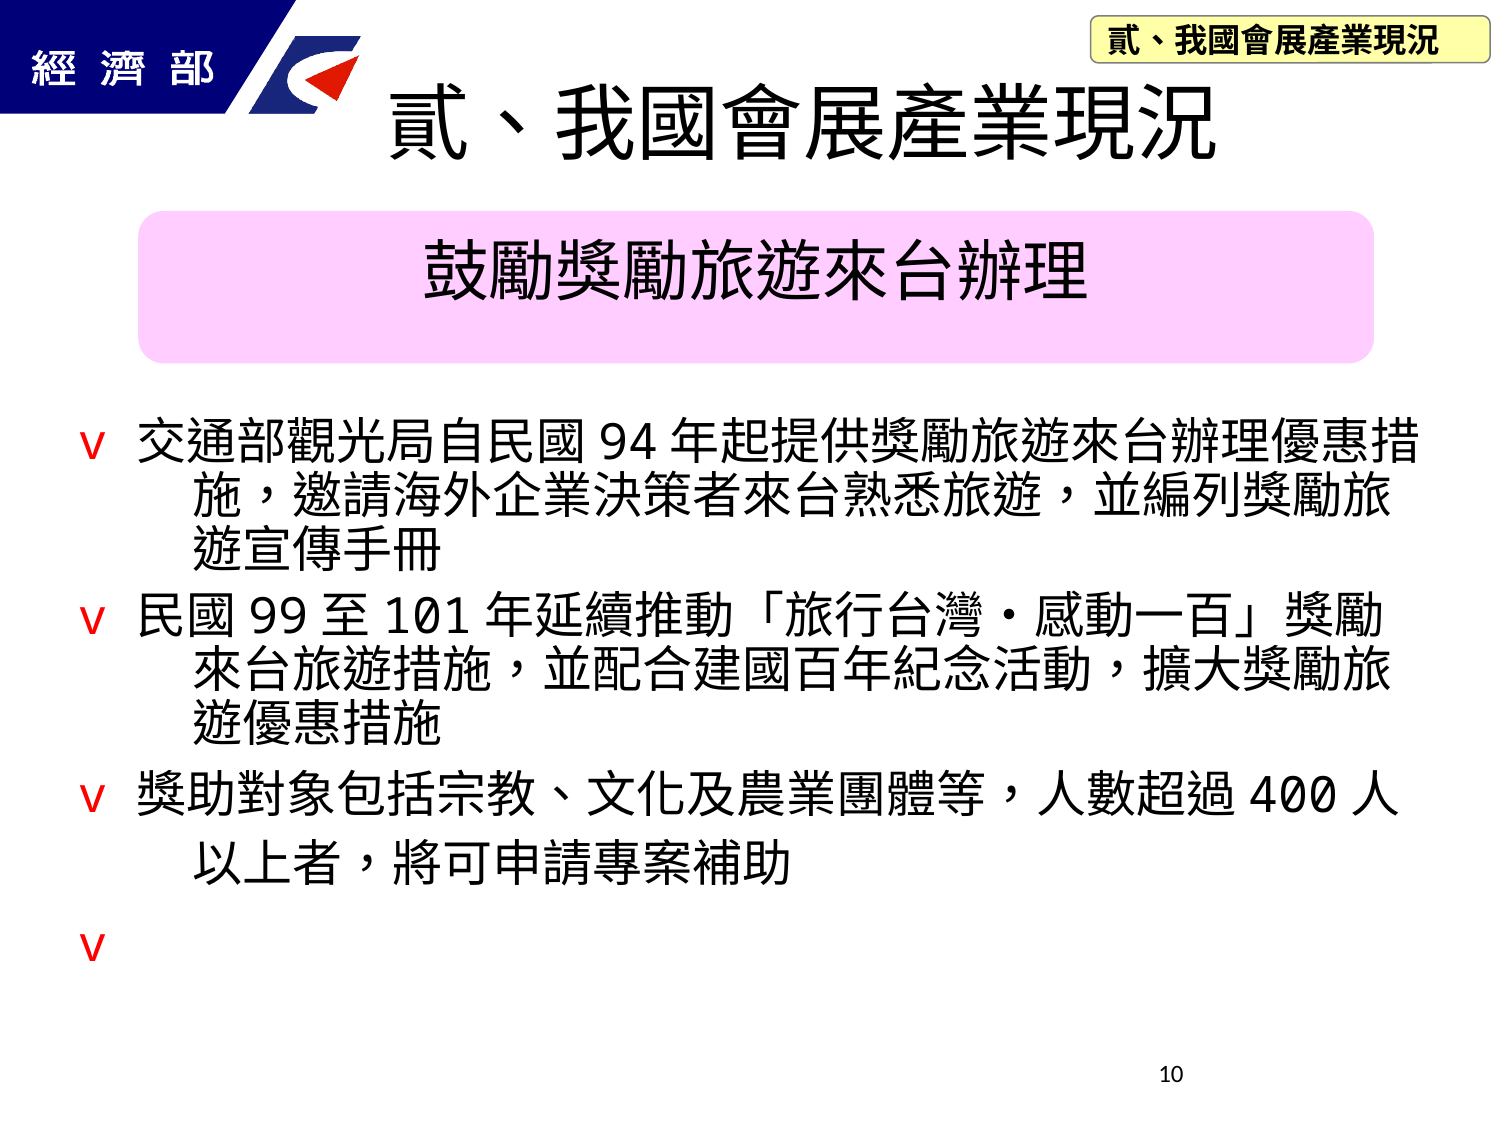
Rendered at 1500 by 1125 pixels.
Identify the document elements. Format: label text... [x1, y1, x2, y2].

text_box 鼓勵獎勵旅遊來台辦理 [138, 210, 1374, 364]
title 貳、我國會展產業現況 [312, 31, 1294, 209]
list 交通部觀光局自民國94年起提供獎勵旅遊來台辦理優惠措施，邀請海外企業決策者來台熟悉旅遊，並編列獎勵旅遊宣傳手冊 民國99至101年延續推動「旅行台灣‧感動一百」獎勵來台旅遊措施，並配合建國百年紀念活動，擴大獎勵旅遊優惠措施 獎助對象包括宗教、文化及農業團體等，人數超過400人以上者，將可申請專案補助 [64, 408, 1447, 1047]
text_box 貳、我國會展產業現況 [1090, 15, 1491, 63]
